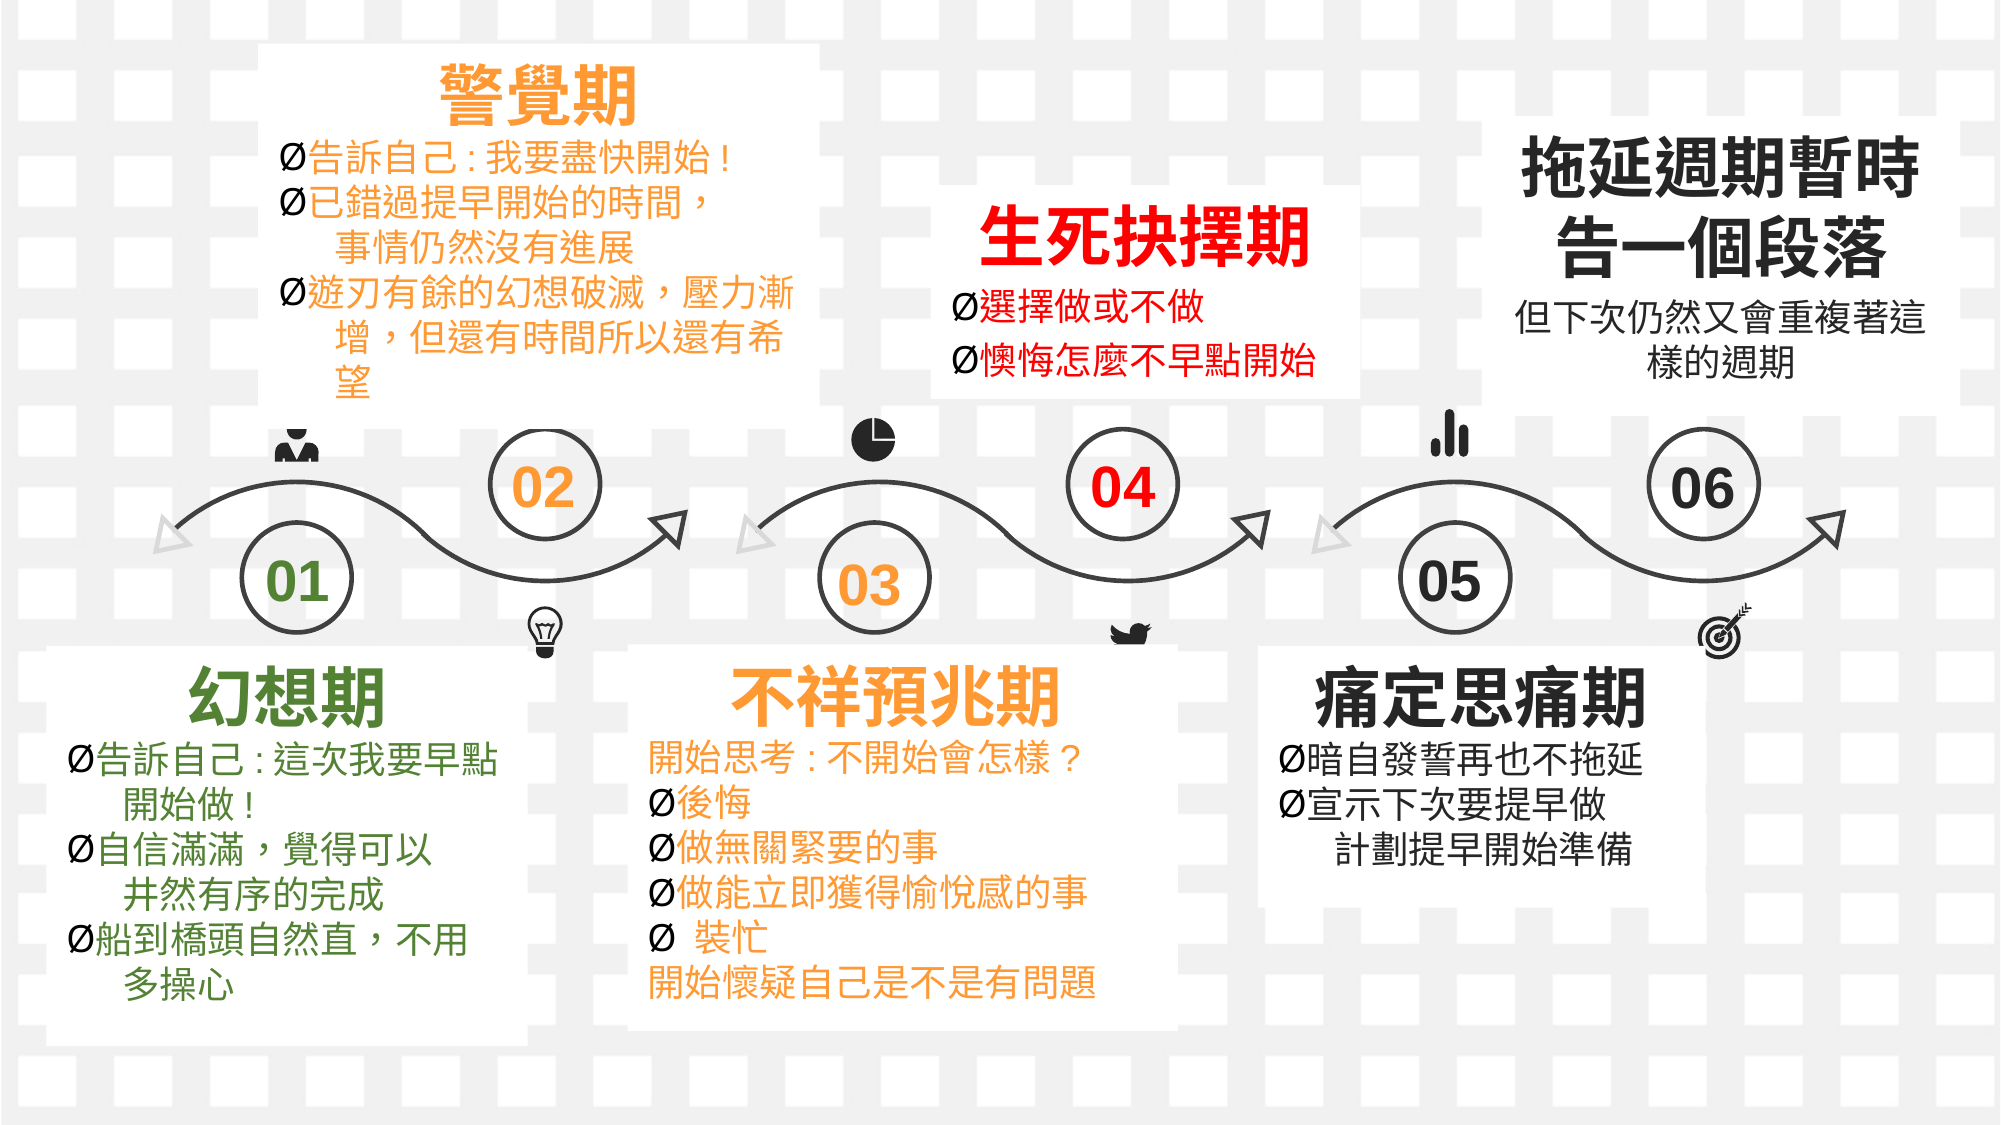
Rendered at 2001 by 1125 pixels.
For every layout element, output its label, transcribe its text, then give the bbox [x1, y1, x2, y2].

text_box 03 [795, 539, 945, 625]
text_box 痛定思痛期 暗自發誓再也不拖延 宣示下次要提早做 計劃提早開始準備 [1257, 645, 1706, 908]
text_box [527, 606, 563, 645]
text_box [1430, 438, 1441, 457]
text_box 06 [1629, 443, 1778, 528]
text_box [1444, 409, 1455, 457]
text_box [874, 418, 896, 439]
text_box [536, 646, 554, 659]
text_box 01 [224, 536, 373, 621]
text_box 04 [1049, 442, 1198, 527]
text_box 生死抉擇期 選擇做或不做 懊悔怎麼不早點開始 [930, 185, 1361, 399]
text_box 幻想期 告訴自己:這次我要早點開始做! 自信滿滿，覺得可以 井然有序的完成 船到橋頭自然直，不用多操心 [46, 645, 528, 1047]
text_box 05 [1375, 536, 1524, 621]
text_box [1697, 602, 1753, 660]
text_box 02 [469, 442, 619, 527]
text_box [274, 442, 319, 462]
text_box [851, 418, 896, 462]
text_box [1458, 424, 1469, 457]
text_box 警覺期 告訴自己:我要盡快開始! 已錯過提早開始的時間， 事情仍然沒有進展 遊刃有餘的幻想破滅，壓力漸增，但還有時間所以還有希望 [258, 43, 820, 429]
text_box [286, 429, 307, 440]
text_box [1110, 623, 1152, 644]
text_box 拖延週期暫時告一個段落 但下次仍然又會重複著這樣的週期 [1481, 116, 1961, 416]
text_box 不祥預兆期 開始思考:不開始會怎樣? 後悔 做無關緊要的事 做能立即獲得愉悅感的事 裝忙 開始懷疑自己是不是有問題 [627, 644, 1178, 1031]
